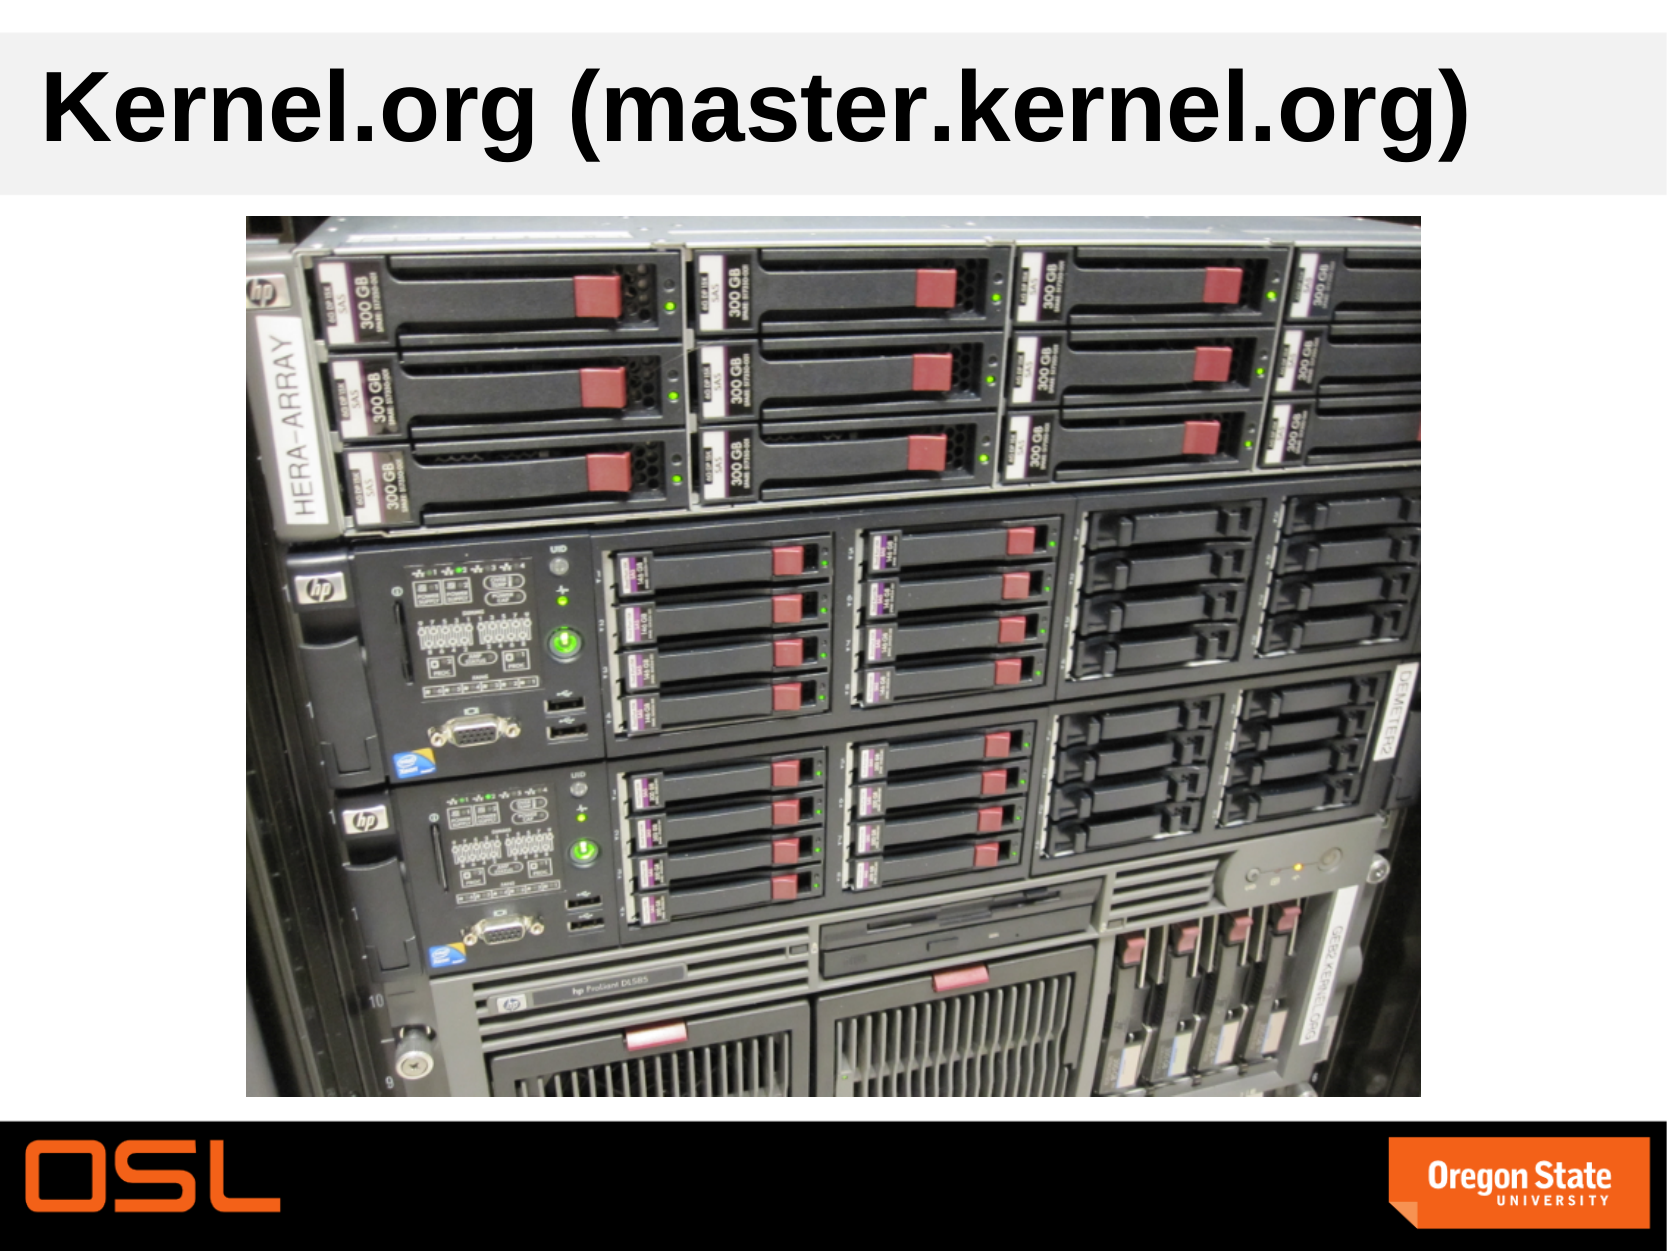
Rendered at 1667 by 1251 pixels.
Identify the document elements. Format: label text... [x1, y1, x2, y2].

title Kernel.org (master.kernel.org) [40, 50, 1627, 201]
picture [0, 0, 1667, 1251]
